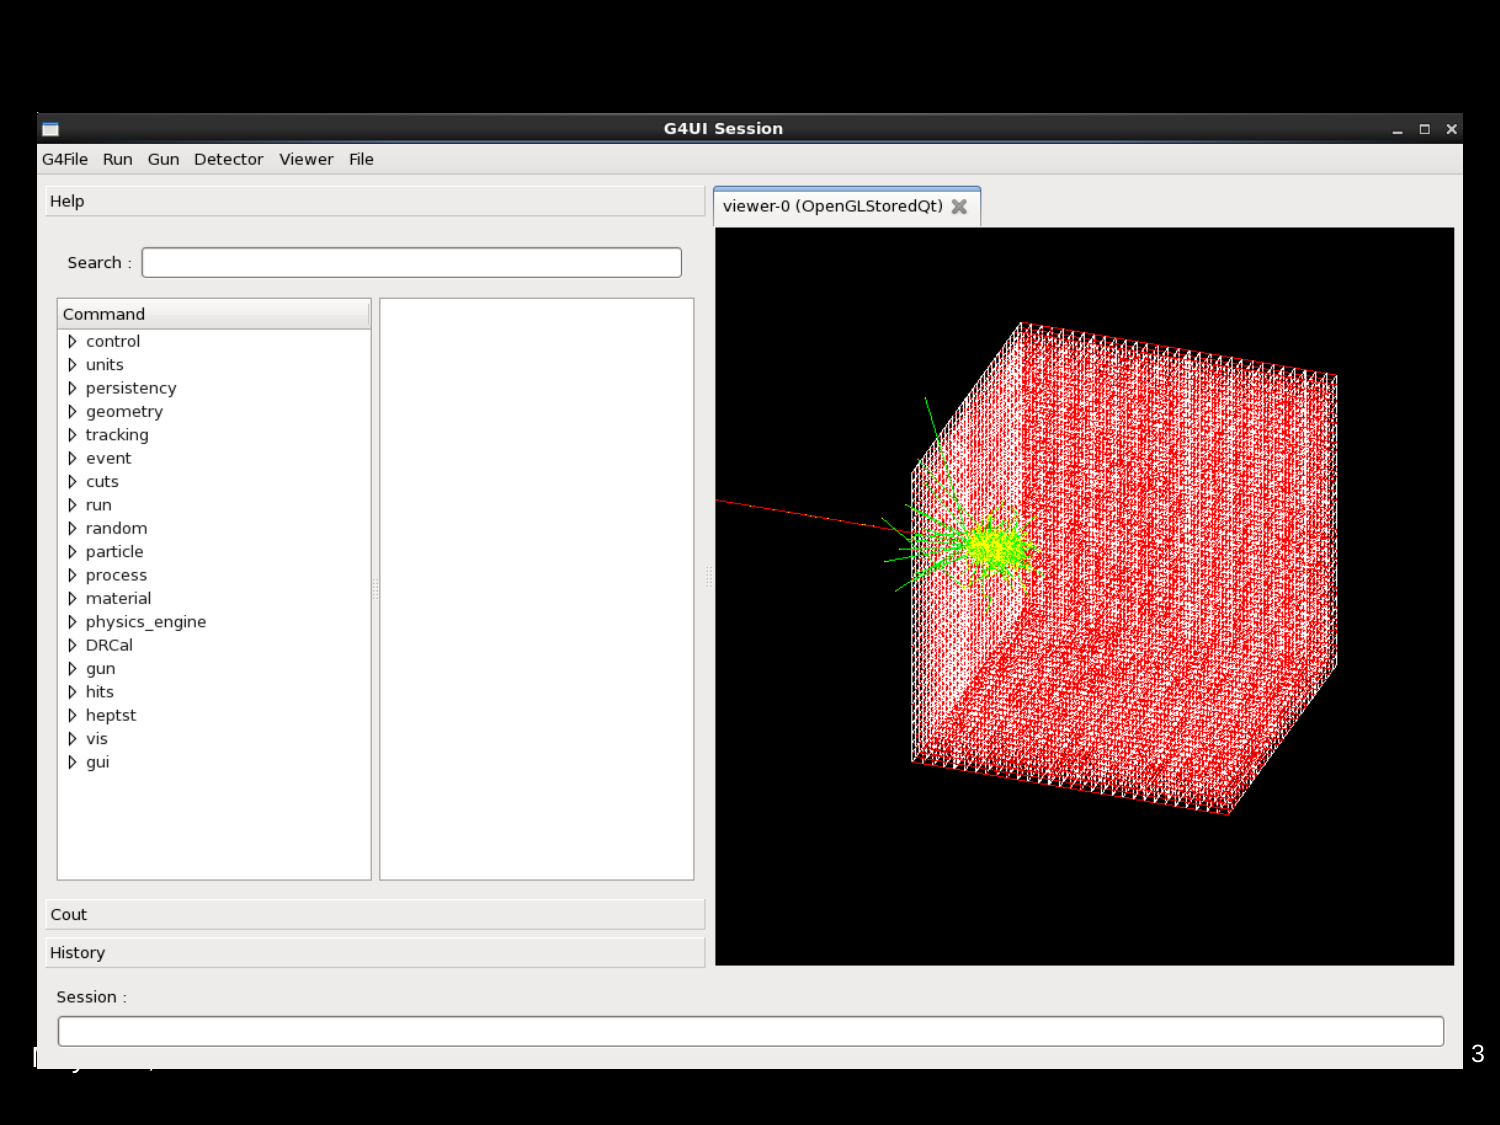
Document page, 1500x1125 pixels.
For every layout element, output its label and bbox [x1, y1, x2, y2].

picture [37, 112, 1463, 1069]
